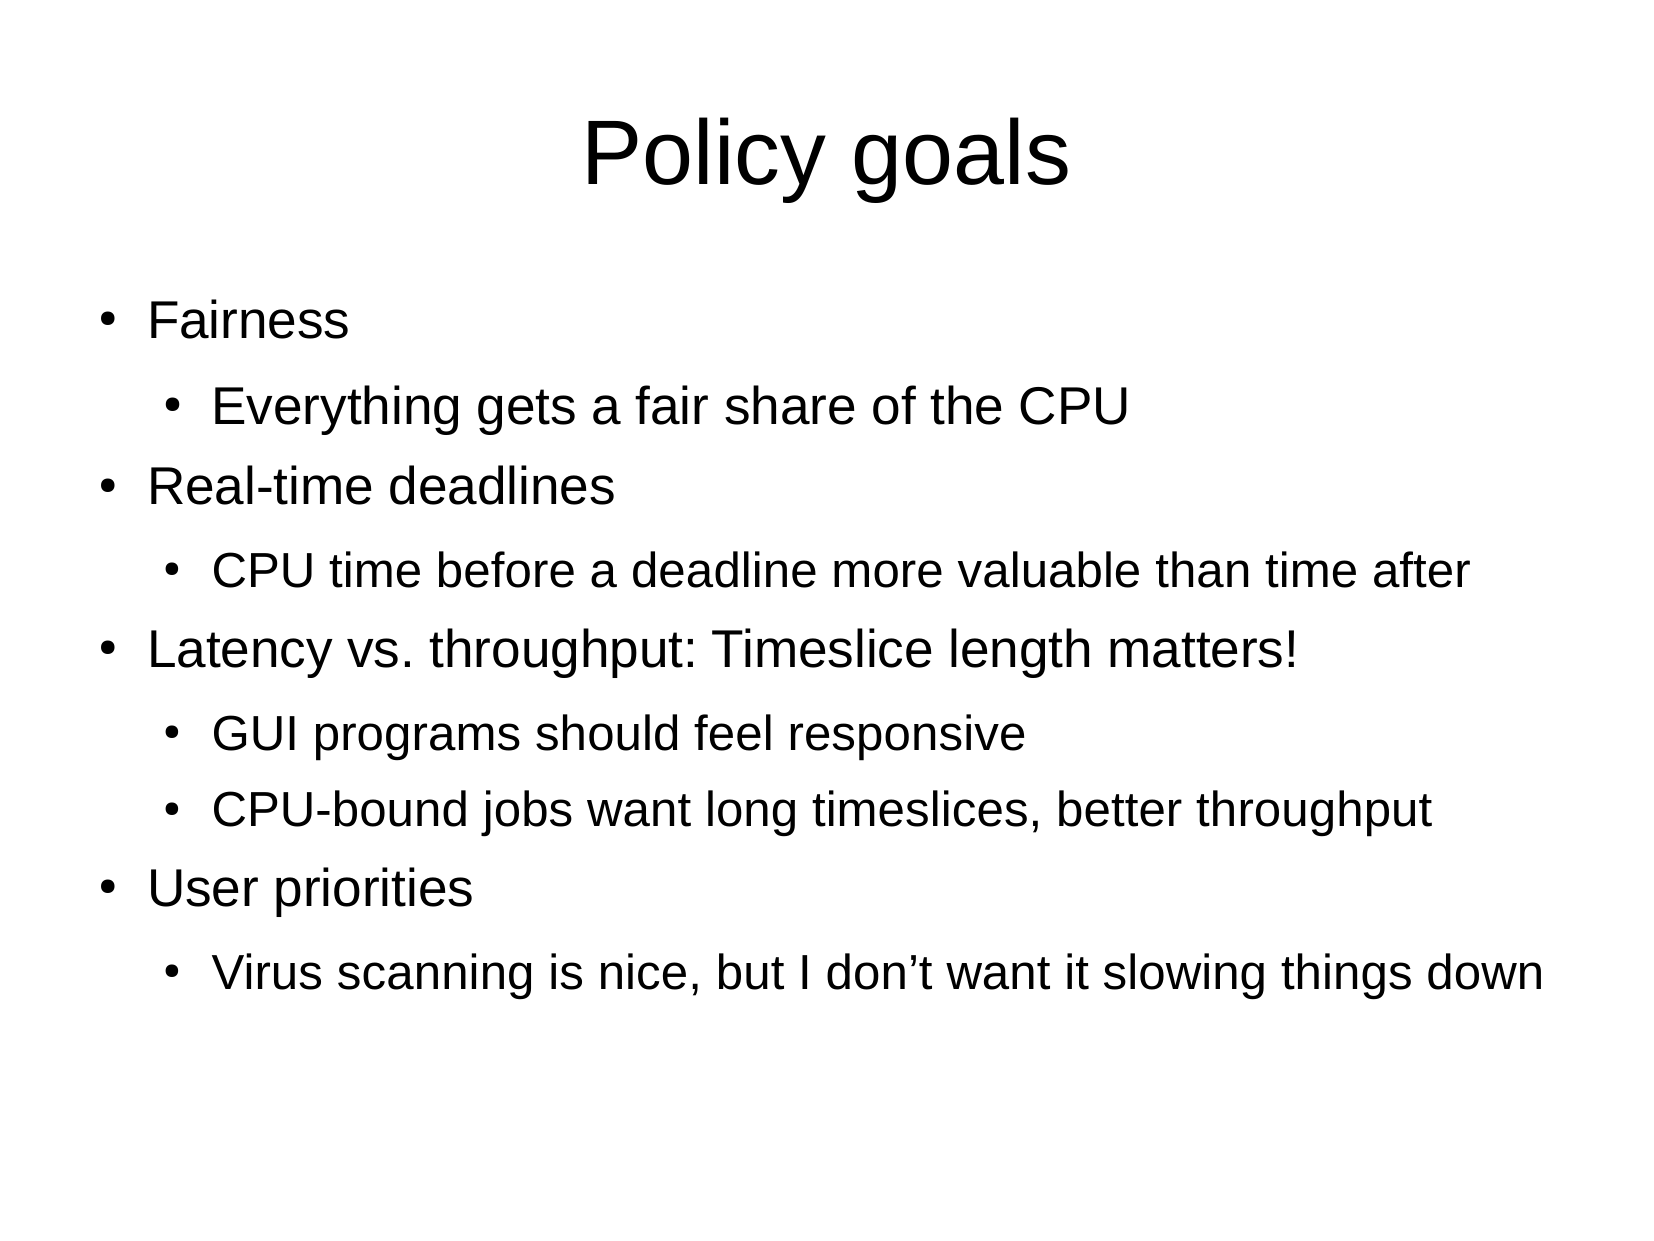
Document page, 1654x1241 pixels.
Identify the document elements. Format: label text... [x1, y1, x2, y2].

title Policy goals [82, 49, 1571, 257]
list Fairness Everything gets a fair share of the CPU Real-time deadlines CPU time before a deadline more valuable than time after Latency vs. throughput: Timeslice length matters! GUI programs should feel responsive CPU-bound jobs want long timeslices, better throughput User priorities Virus scanning is nice, but I don’t want it slowing things down [82, 290, 1571, 1010]
